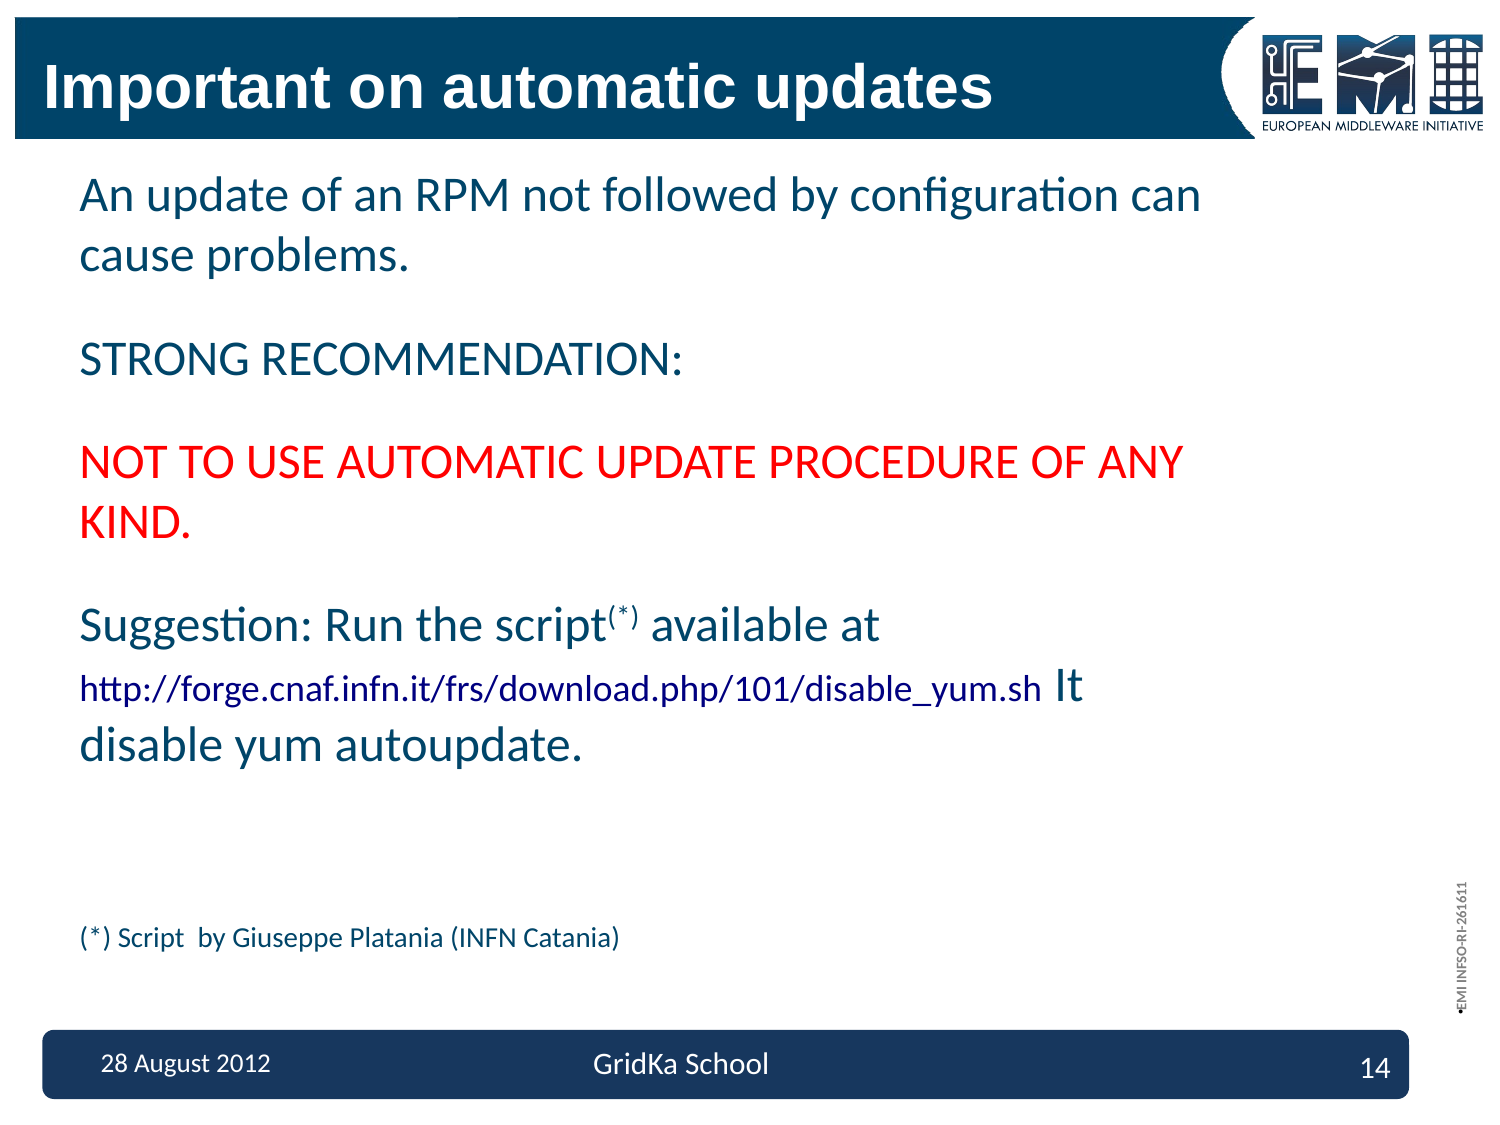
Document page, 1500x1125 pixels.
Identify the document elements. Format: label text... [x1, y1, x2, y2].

text_box Important on automatic updates [29, 38, 1214, 129]
picture [28, 17, 1255, 139]
list An update of an RPM not followed by configuration can cause problems. STRONG RECOMMENDATION: NOT TO USE AUTOMATIC UPDATE PROCEDURE OF ANY KIND. Suggestion: Run the script(*) available at http://forge.cnaf.infn.it/frs/download.php/101/disable_yum.sh It disable yum autoupdate. (*) Script by Giuseppe Platania (INFN Catania) [8, 154, 1253, 1089]
picture [14, 17, 25, 139]
picture [1262, 34, 1483, 131]
